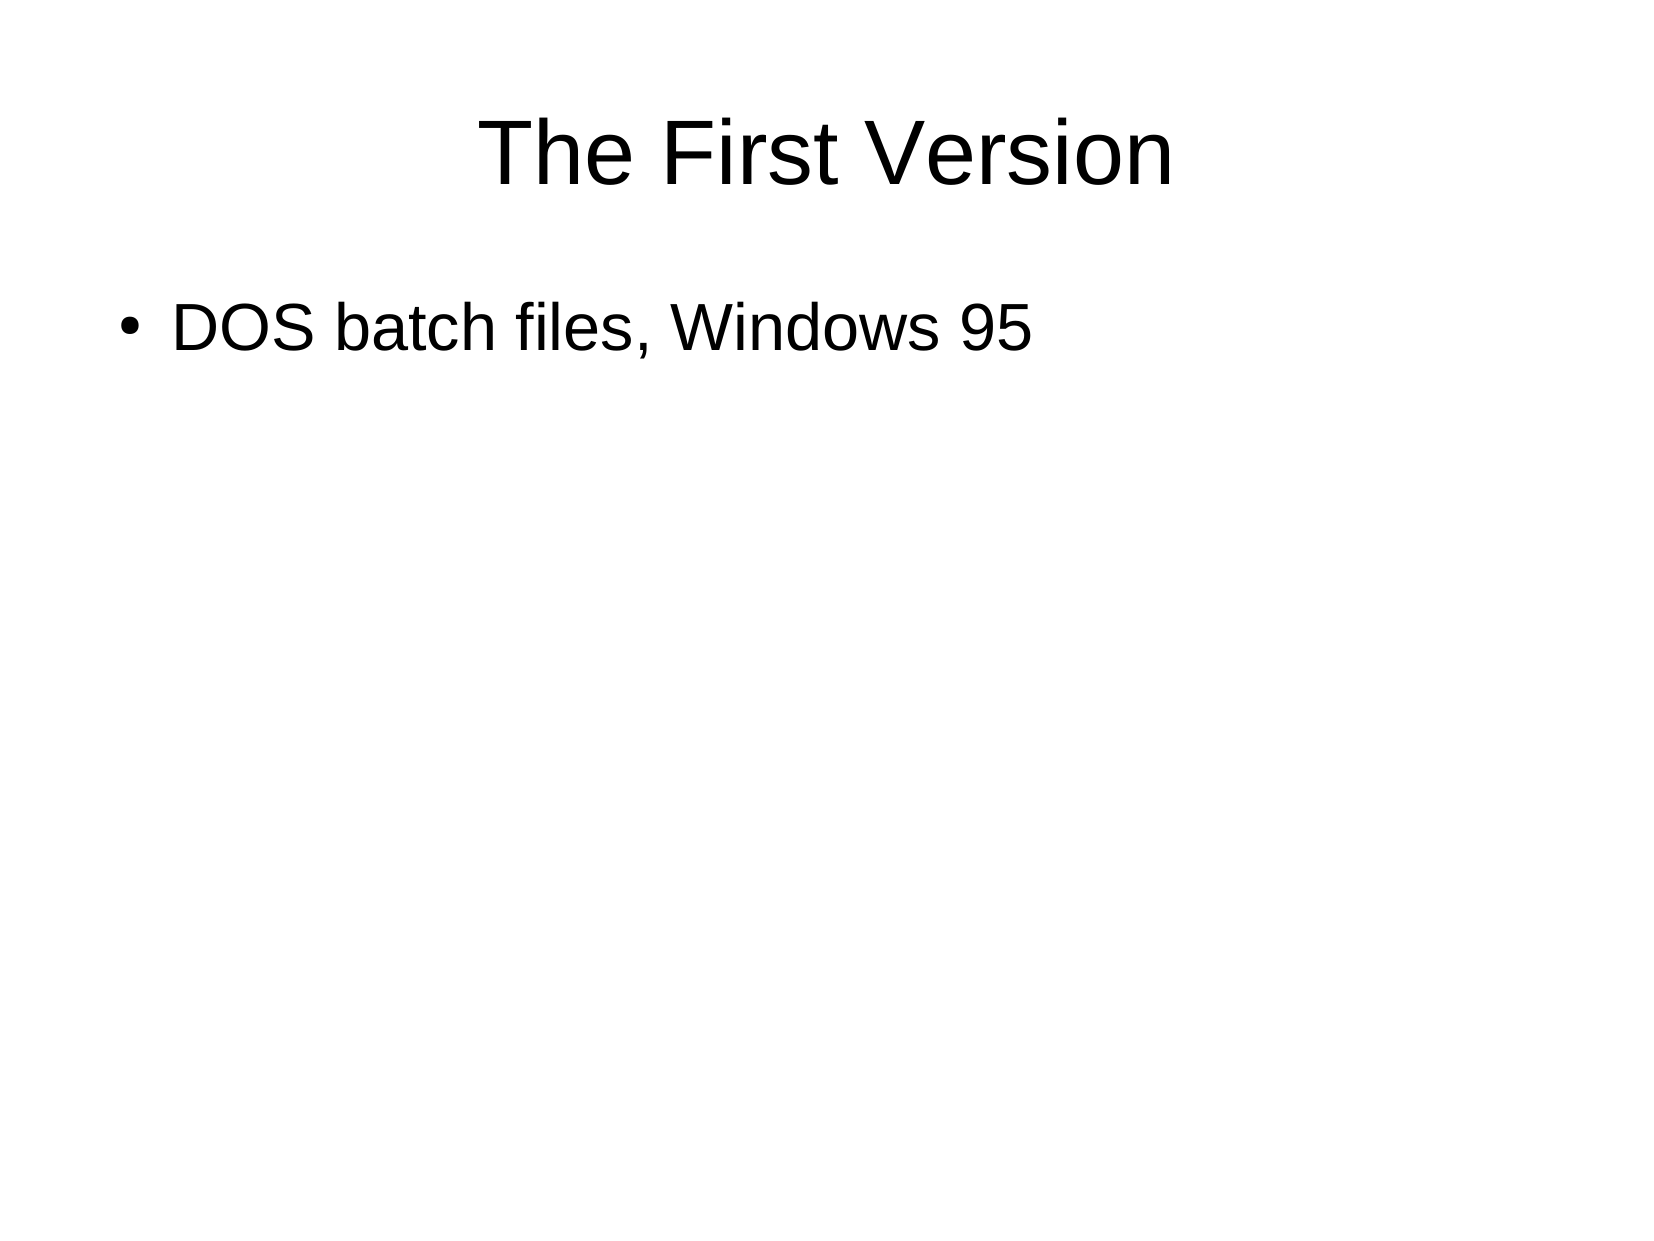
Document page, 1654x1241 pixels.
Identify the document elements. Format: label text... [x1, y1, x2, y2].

list DOS batch files, Windows 95 [82, 290, 1571, 1109]
title The First Version [82, 49, 1571, 257]
